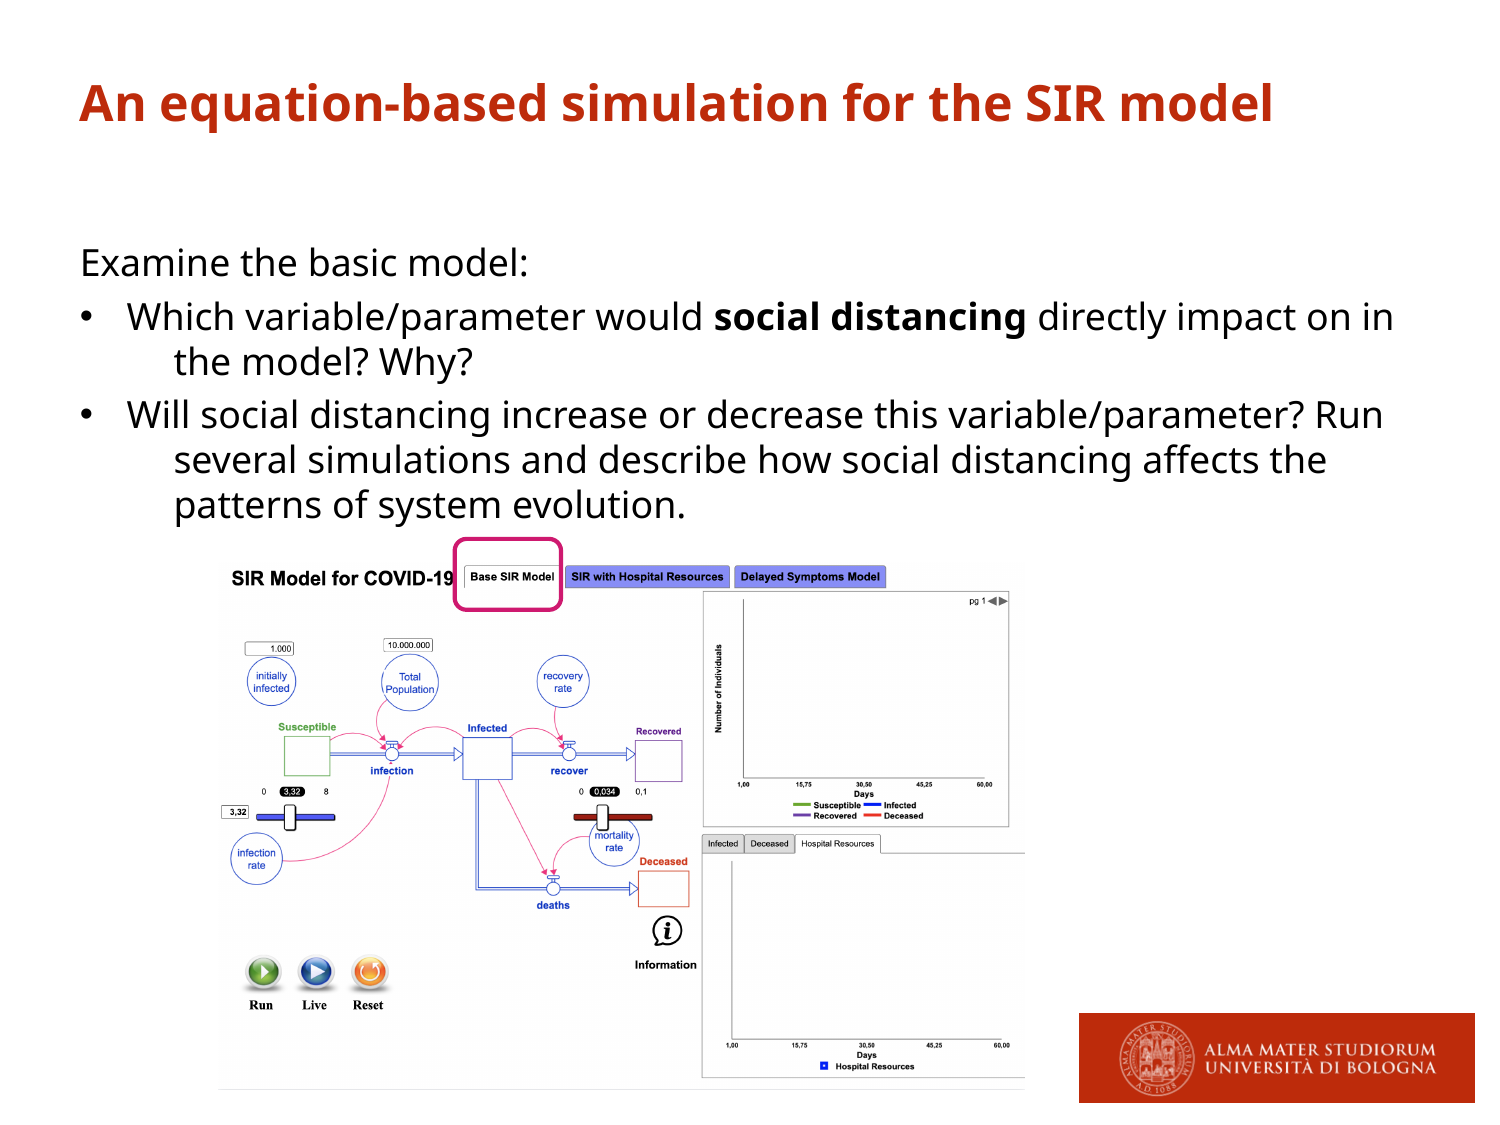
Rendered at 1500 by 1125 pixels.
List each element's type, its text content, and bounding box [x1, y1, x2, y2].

list An equation-based simulation for the SIR model [64, 78, 1447, 185]
picture [218, 562, 1025, 1090]
list Examine the basic model: Which variable/parameter would social distancing directly impact on in the model? Why? Will social distancing increase or decrease this variable/parameter? Run several simulations and describe how social distancing affects the patterns of system evolution. [64, 231, 1447, 988]
picture [457, 562, 558, 607]
